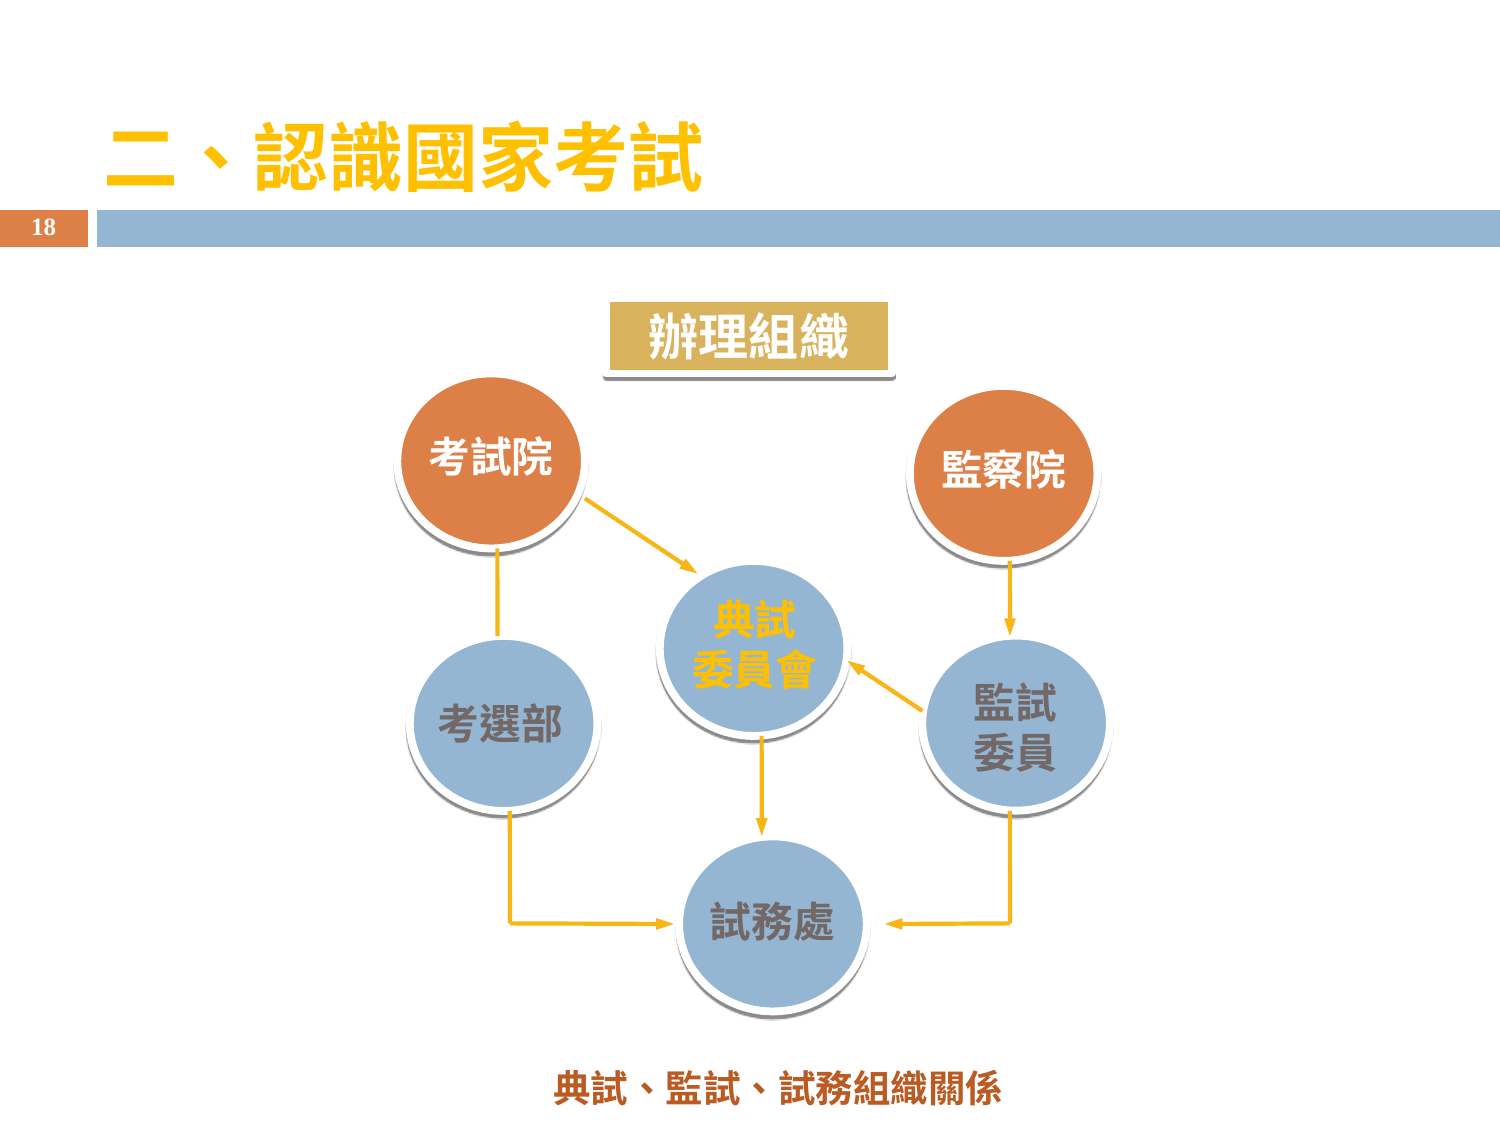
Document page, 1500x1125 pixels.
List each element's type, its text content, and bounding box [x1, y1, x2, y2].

text_box 典試、監試、試務組織關係 [383, 1057, 1173, 1118]
text_box [950, 786, 1082, 811]
text_box [689, 560, 819, 585]
text_box 考選部 [419, 690, 582, 758]
text_box 試務處 [690, 888, 854, 956]
text_box [680, 703, 827, 736]
text_box [909, 385, 1185, 561]
text_box [409, 635, 598, 811]
text_box [659, 603, 673, 694]
text_box 辦理組織 [606, 297, 892, 374]
text_box 典試 委員會 [673, 585, 837, 703]
text_box [679, 836, 985, 1012]
text_box [397, 373, 710, 549]
text_box 二、認識國家考試 [88, 102, 1167, 209]
text_box 監察院 [922, 435, 1085, 503]
text_box 考試院 [409, 423, 573, 491]
text_box 17 [0, 208, 88, 249]
text_box [584, 502, 635, 536]
text_box 監試 委員 [944, 669, 1087, 786]
text_box [837, 608, 1223, 781]
